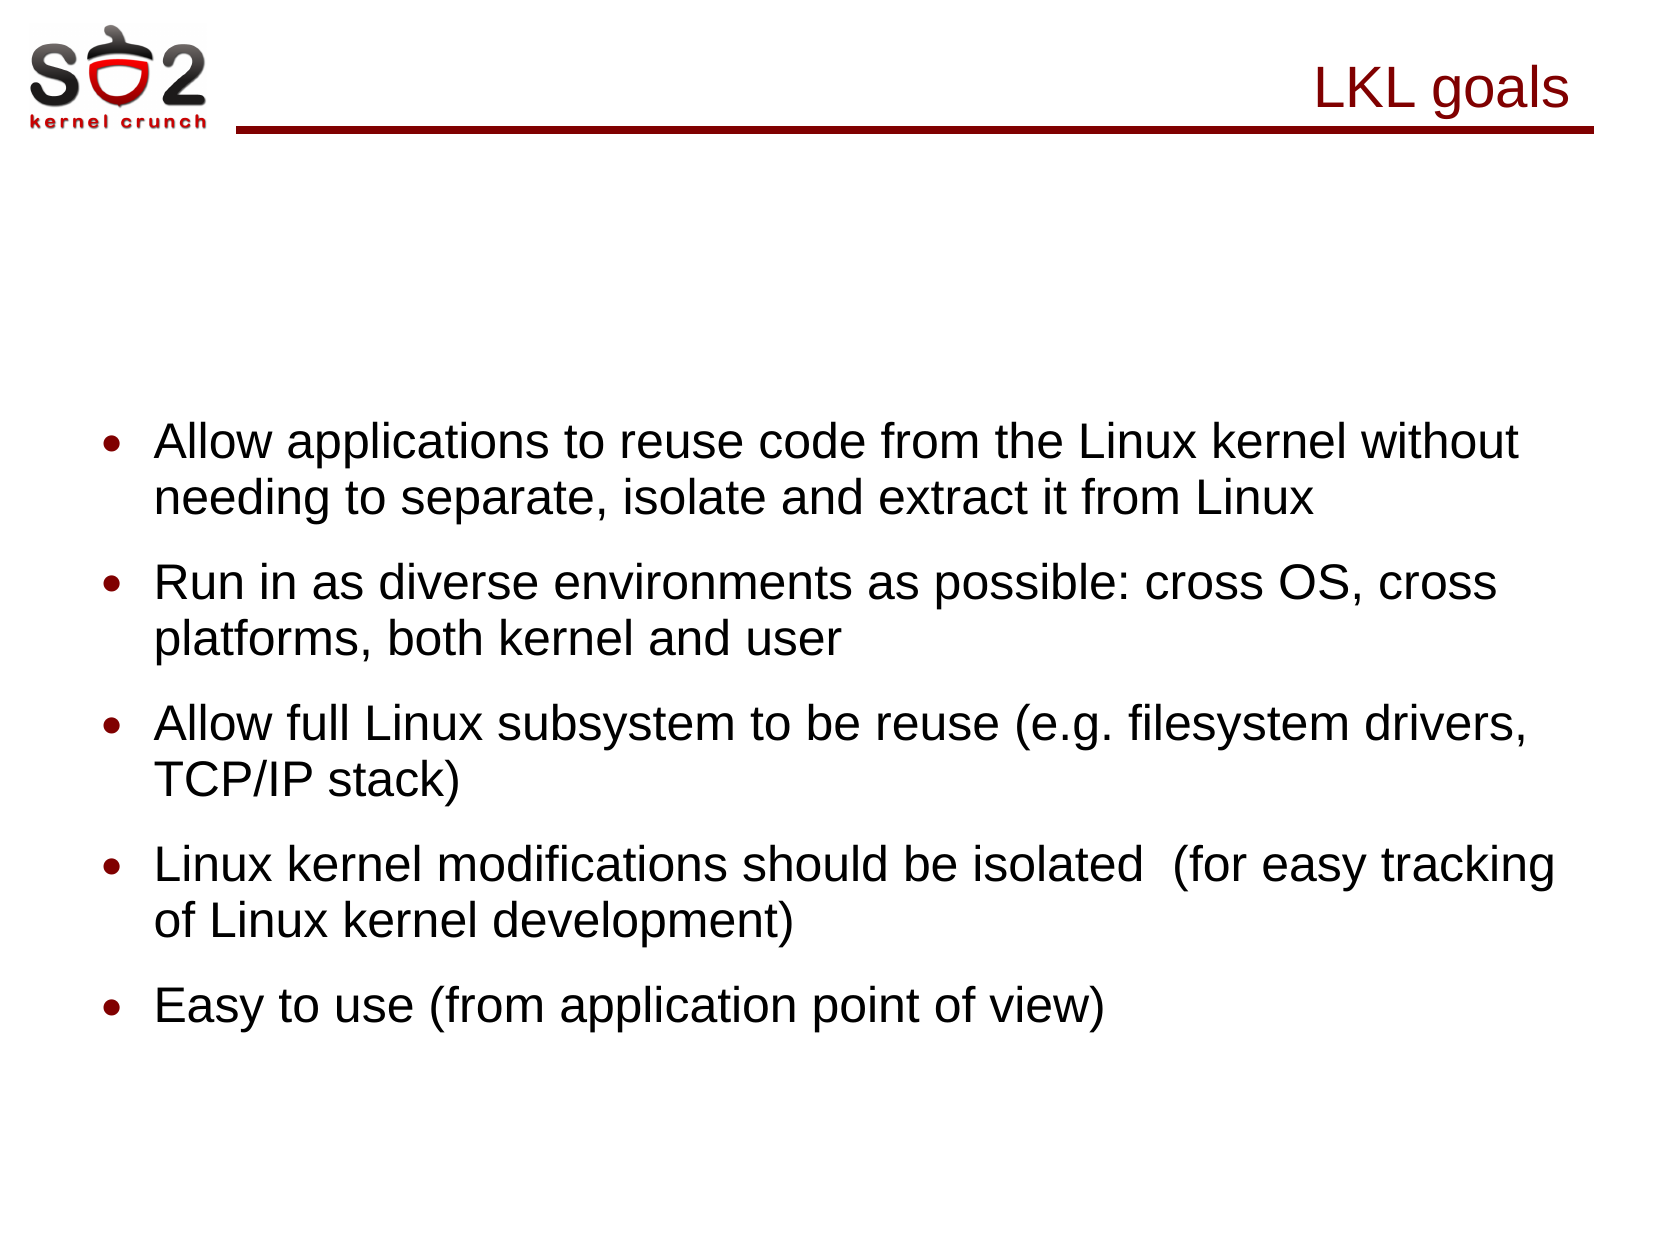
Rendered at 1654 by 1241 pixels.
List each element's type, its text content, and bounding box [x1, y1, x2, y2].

list Allow applications to reuse code from the Linux kernel without needing to separate, isolate and extract it from Linux Run in as diverse environments as possible: cross OS, cross platforms, both kernel and user Allow full Linux subsystem to be reuse (e.g. filesystem drivers, TCP/IP stack) Linux kernel modifications should be isolated (for easy tracking of Linux kernel development) Easy to use (from application point of view) [82, 321, 1571, 1125]
title LKL goals [82, 54, 1571, 121]
picture [29, 23, 207, 130]
